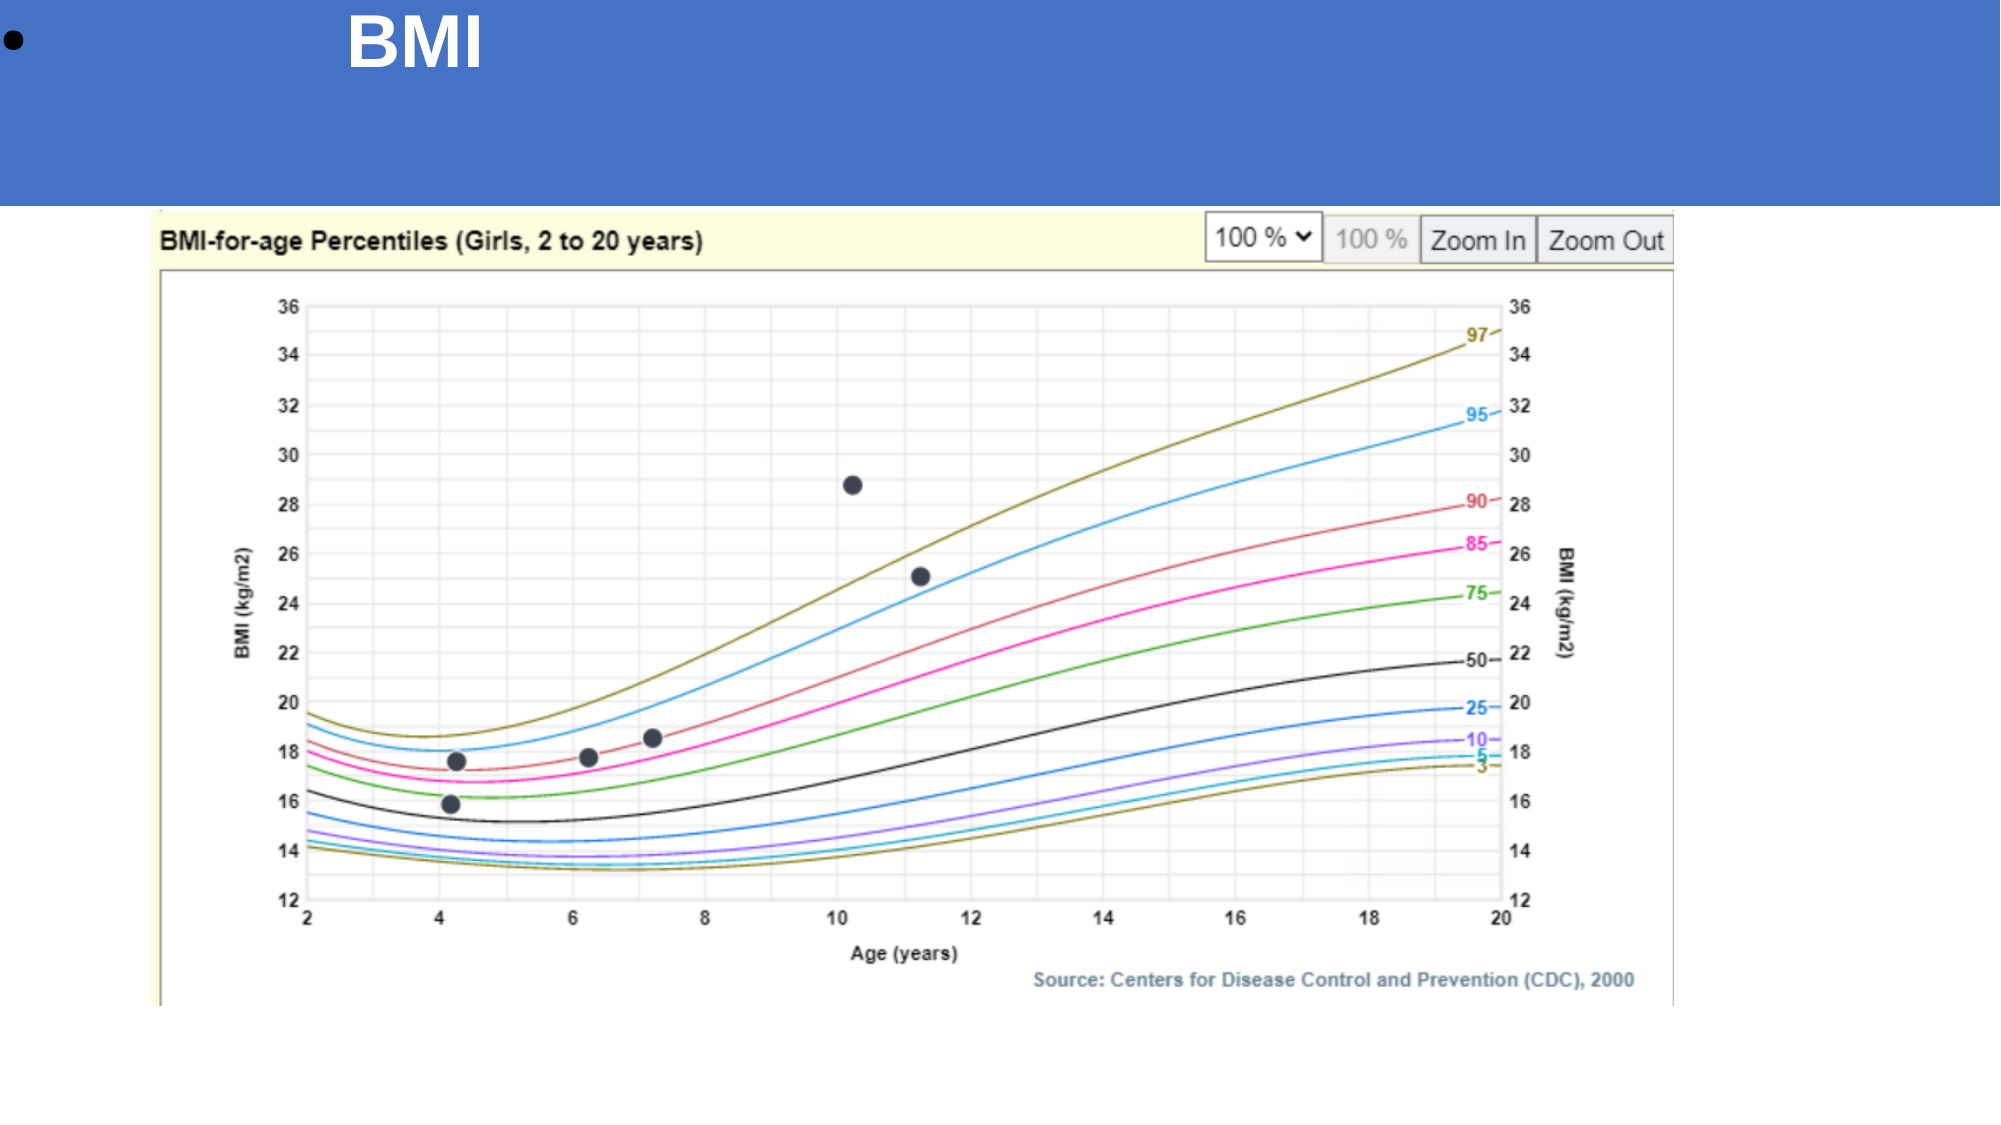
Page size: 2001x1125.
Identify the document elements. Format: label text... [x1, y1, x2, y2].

table_header BMI [0, 0, 2000, 206]
picture [151, 210, 1674, 1006]
